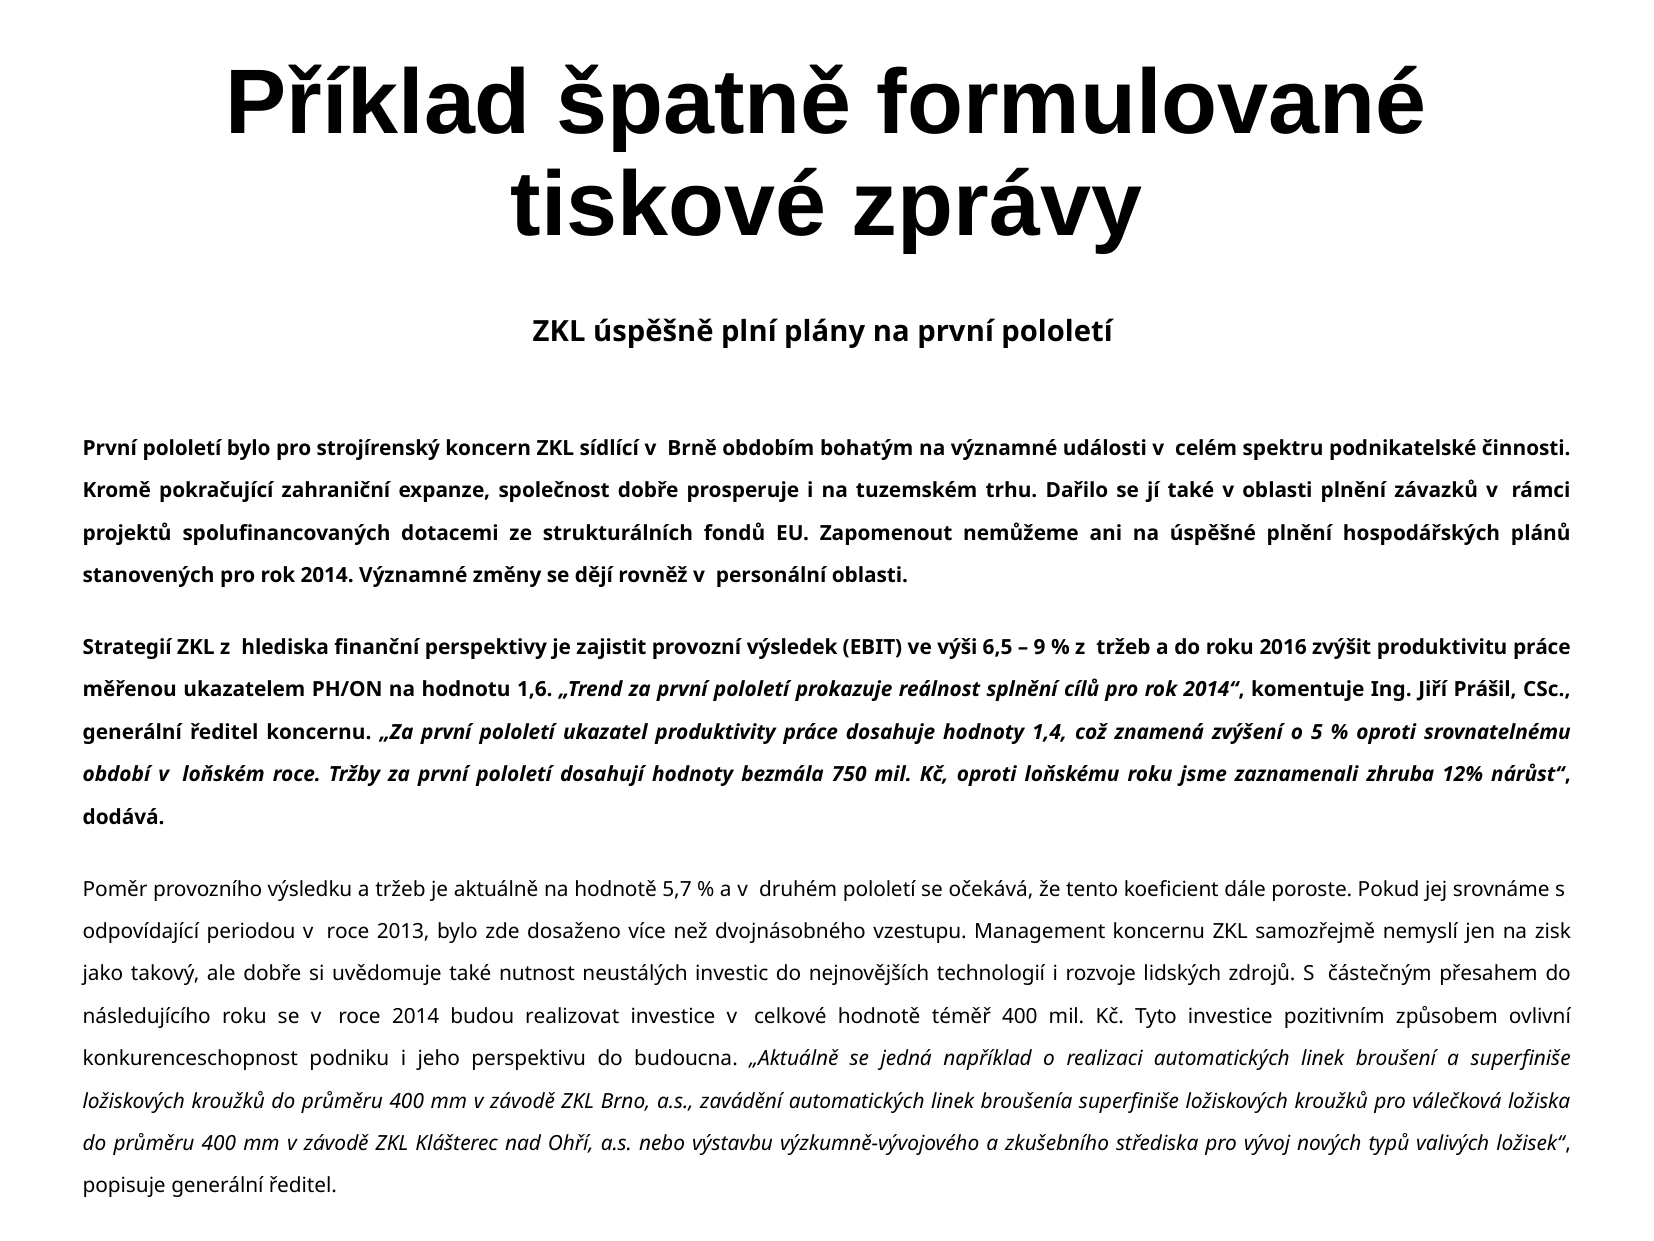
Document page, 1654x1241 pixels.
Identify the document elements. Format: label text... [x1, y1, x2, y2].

title Příklad špatně formulované tiskové zprávy [82, 49, 1571, 257]
list ZKL úspěšně plní plány na první pololetí První pololetí bylo pro strojírenský koncern ZKL sídlící v Brně obdobím bohatým na významné události v celém spektru podnikatelské činnosti. Kromě pokračující zahraniční expanze, společnost dobře prosperuje i na tuzemském trhu. Dařilo se jí také v oblasti plnění závazků v rámci projektů spolufinancovaných dotacemi ze strukturálních fondů EU. Zapomenout nemůžeme ani na úspěšné plnění hospodářských plánů stanovených pro rok 2014. Významné změny se dějí rovněž v personální oblasti. Strategií ZKL z hlediska finanční perspektivy je zajistit provozní výsledek (EBIT) ve výši 6,5 – 9 % z tržeb a do roku 2016 zvýšit produktivitu práce měřenou ukazatelem PH/ON na hodnotu 1,6. „Trend za první pololetí prokazuje reálnost splnění cílů pro rok 2014“, komentuje Ing. Jiří Prášil, CSc., generální ředitel koncernu. „Za první pololetí ukazatel produktivity práce dosahuje hodnoty 1,4, což znamená zvýšení o 5 % oproti srovnatelnému období v loňském roce. Tržby za první pololetí dosahují hodnoty bezmála 750 mil. Kč, oproti loňskému roku jsme zaznamenali zhruba 12% nárůst“, dodává. Poměr provozního výsledku a tržeb je aktuálně na hodnotě 5,7 % a v druhém pololetí se očekává, že tento koeficient dále poroste. Pokud jej srovnáme s odpovídající periodou v roce 2013, bylo zde dosaženo více než dvojnásobného vzestupu. Management koncernu ZKL samozřejmě nemyslí jen na zisk jako takový, ale dobře si uvědomuje také nutnost neustálých investic do nejnovějších technologií i rozvoje lidských zdrojů. S částečným přesahem do následujícího roku se v roce 2014 budou realizovat investice v celkové hodnotě téměř 400 mil. Kč. Tyto investice pozitivním způsobem ovlivní konkurenceschopnost podniku i jeho perspektivu do budoucna. „Aktuálně se jedná například o realizaci automatických linek broušení a superfiniše ložiskových kroužků do průměru 400 mm v závodě ZKL Brno, a.s., zavádění automatických linek broušenía superfiniše ložiskových kroužků pro válečková ložiska do průměru 400 mm v závodě ZKL Klášterec nad Ohří, a.s. nebo výstavbu výzkumně-vývojového a zkušebního střediska pro vývoj nových typů valivých ložisek“, popisuje generální ředitel. [82, 290, 1571, 1124]
